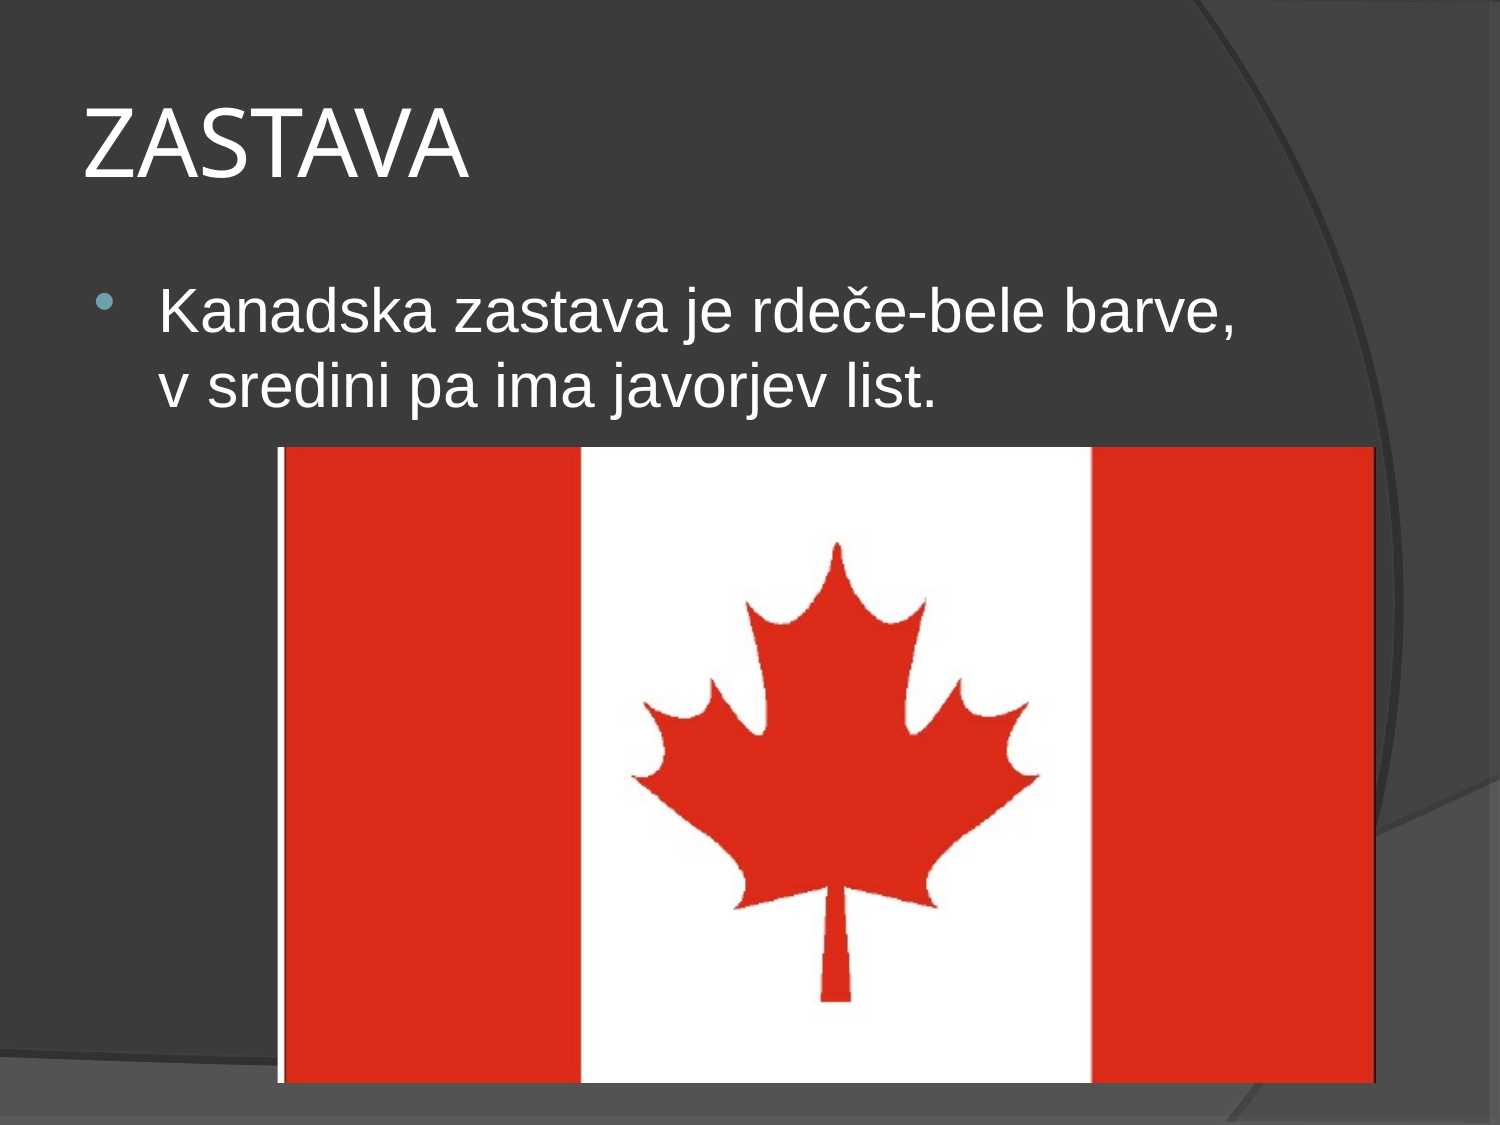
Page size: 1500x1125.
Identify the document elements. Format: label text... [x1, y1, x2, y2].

picture [277, 447, 1376, 1083]
list Kanadska zastava je rdeče-bele barve, v sredini pa ima javorjev list. [75, 262, 1300, 1005]
title ZASTAVA [75, 45, 1300, 233]
